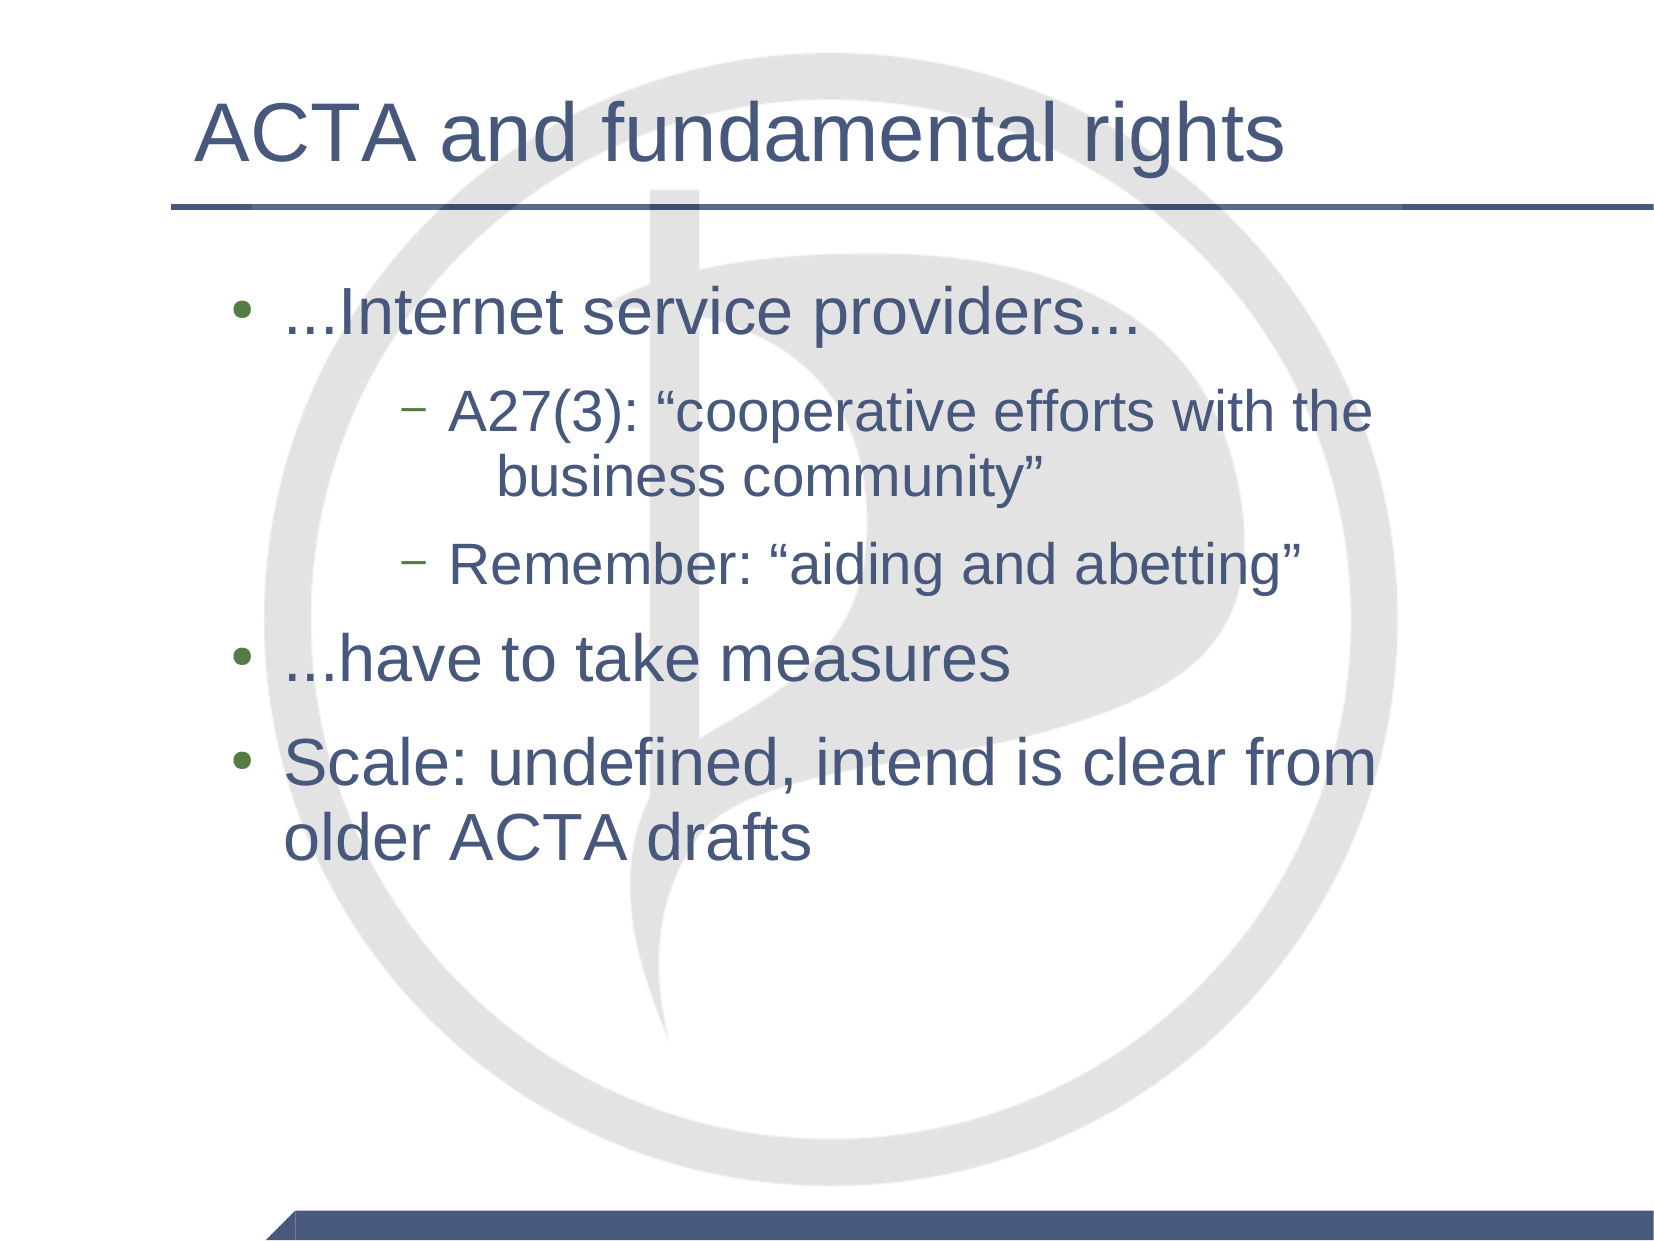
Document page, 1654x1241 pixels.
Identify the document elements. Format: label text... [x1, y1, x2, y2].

list ...Internet service providers... A27(3): “cooperative efforts with the business community” Remember: “aiding and abetting” ...have to take measures Scale: undefined, intend is clear from older ACTA drafts [212, 274, 1530, 1093]
title ACTA and fundamental rights [194, 29, 1530, 237]
